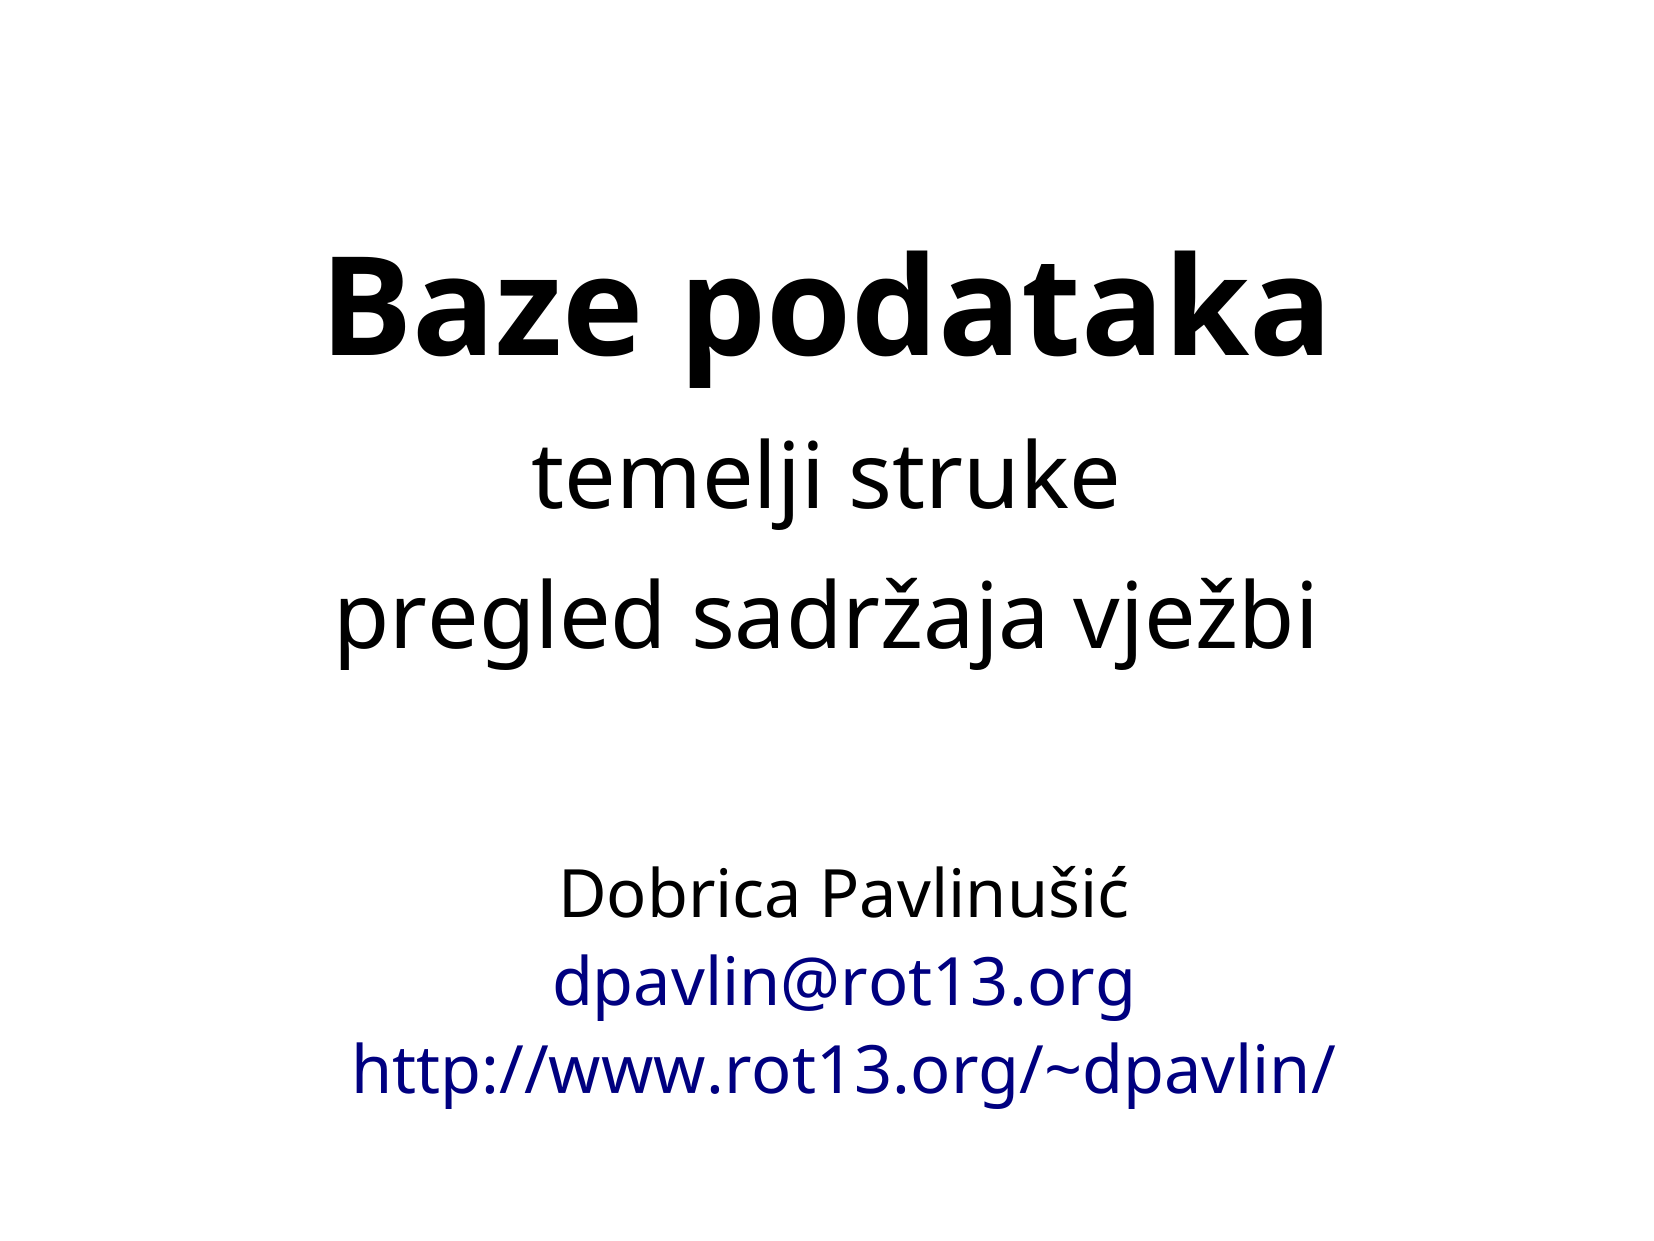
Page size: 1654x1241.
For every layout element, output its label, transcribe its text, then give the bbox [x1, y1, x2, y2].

subtitle Dobrica Pavlinušić dpavlin@rot13.org http://www.rot13.org/~dpavlin/ [82, 846, 1571, 1111]
title Baze podataka temelji struke pregled sadržaja vježbi [82, 200, 1571, 661]
